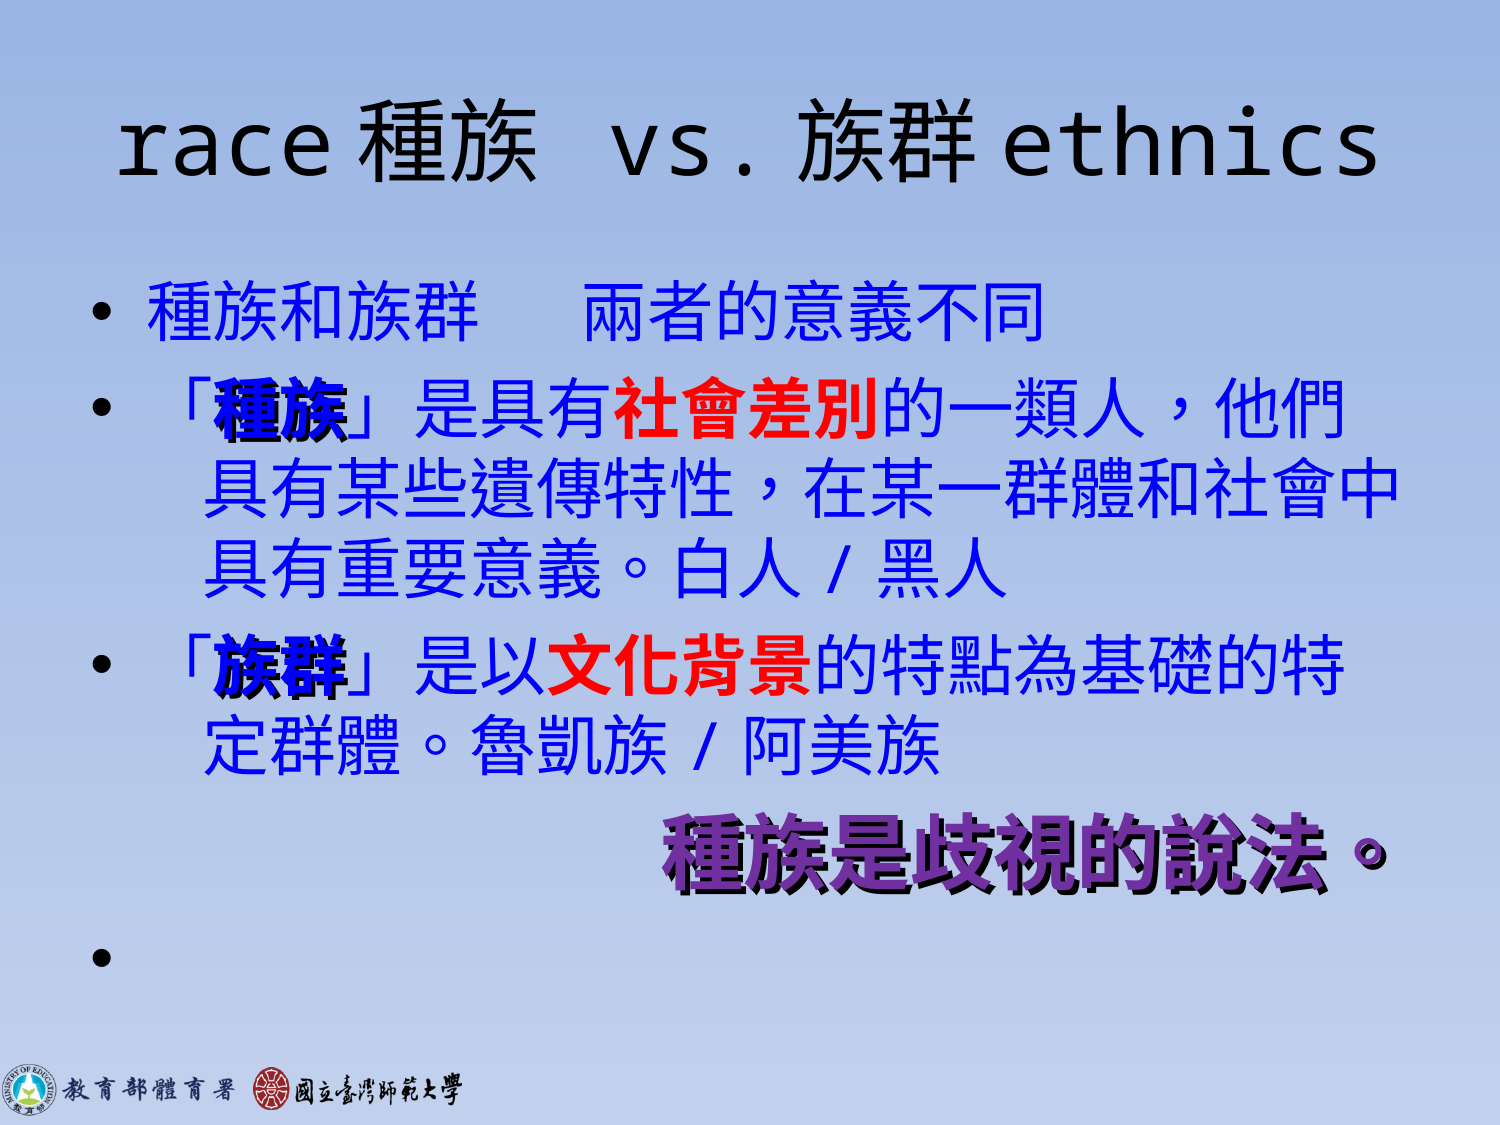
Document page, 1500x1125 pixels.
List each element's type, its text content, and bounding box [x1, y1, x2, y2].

list 種族和族群 兩者的意義不同 「種族」是具有社會差別的一類人，他們具有某些遺傳特性，在某一群體和社會中具有重要意義。白人/黑人 「族群」是以文化背景的特點為基礎的特定群體。魯凱族/阿美族 種族是歧視的說法。 [75, 262, 1426, 1005]
title race種族 vs.族群ethnics [75, 45, 1426, 233]
